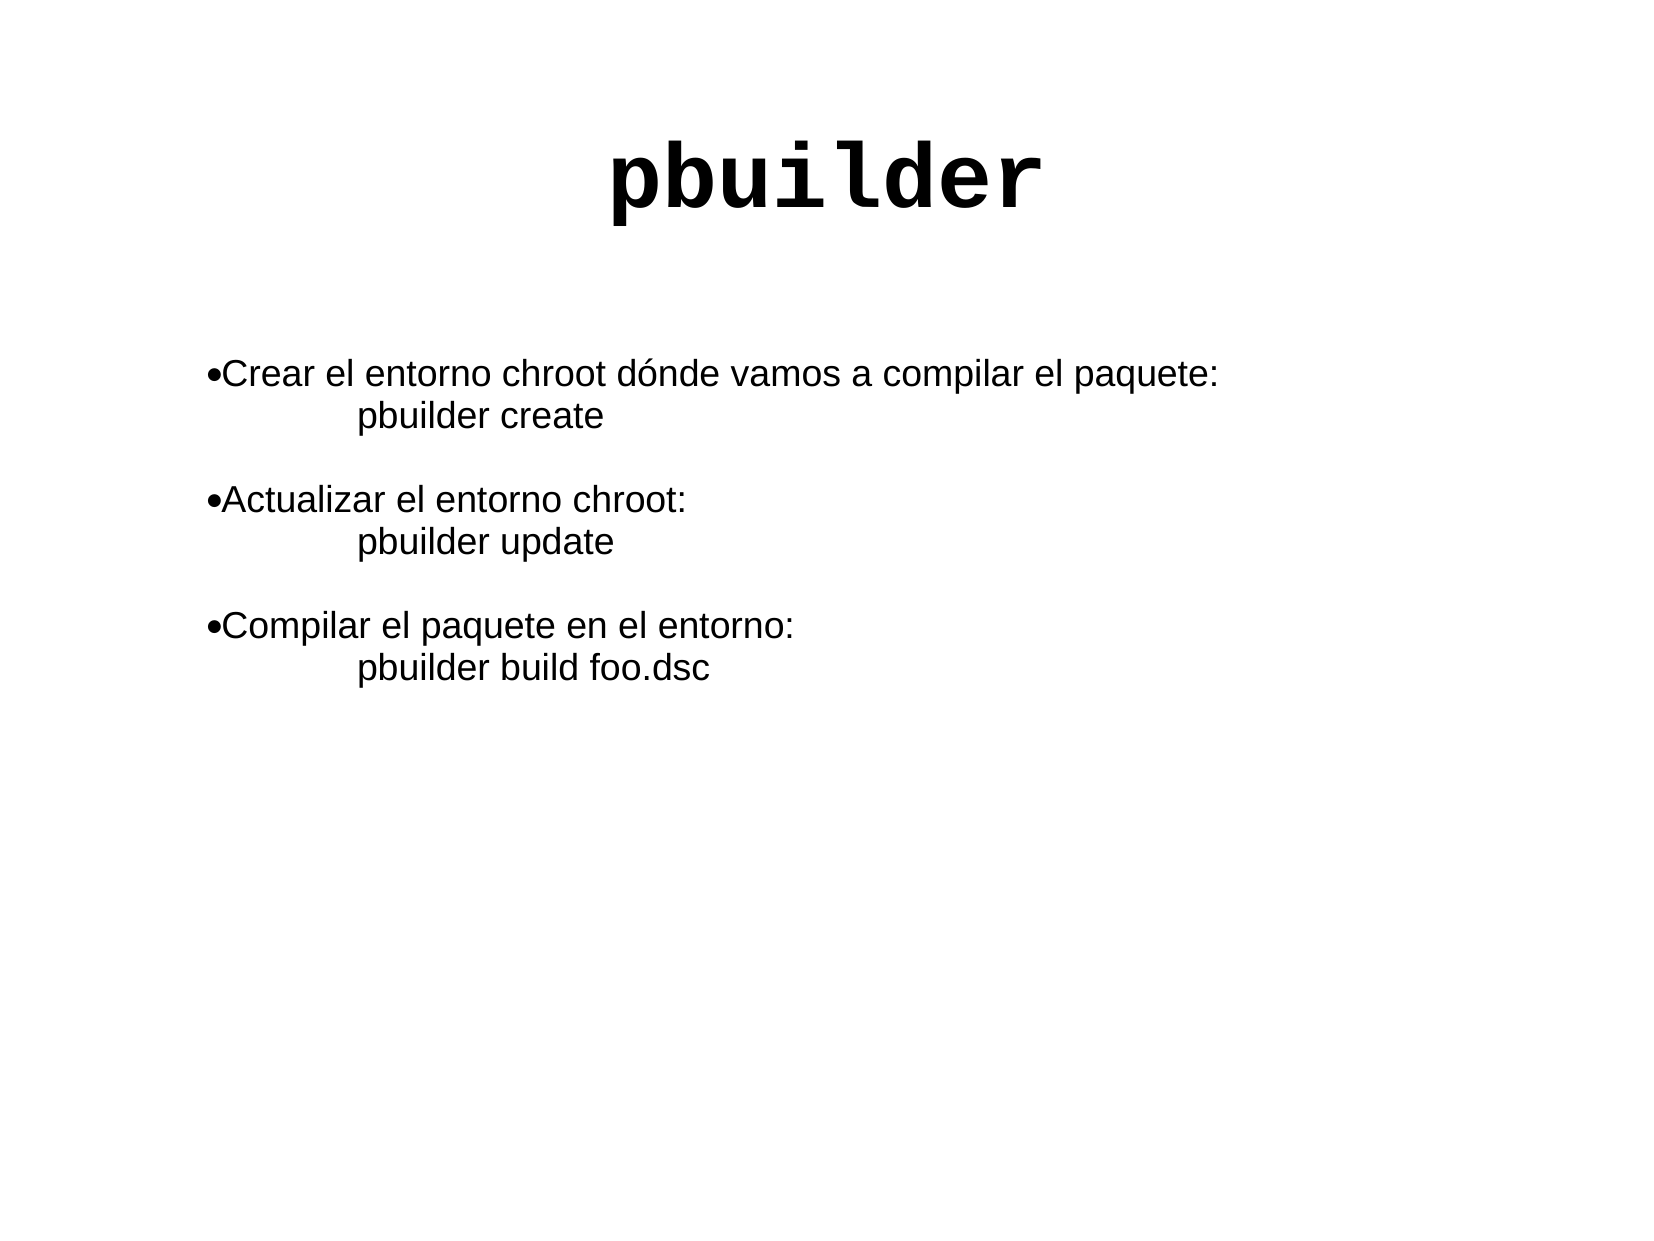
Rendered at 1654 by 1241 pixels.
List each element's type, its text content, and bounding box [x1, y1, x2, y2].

list Crear el entorno chroot dónde vamos a compilar el paquete: pbuilder create Actualizar el entorno chroot: pbuilder update Compilar el paquete en el entorno: pbuilder build foo.dsc [121, 344, 1534, 1127]
title pbuilder [121, 102, 1534, 311]
